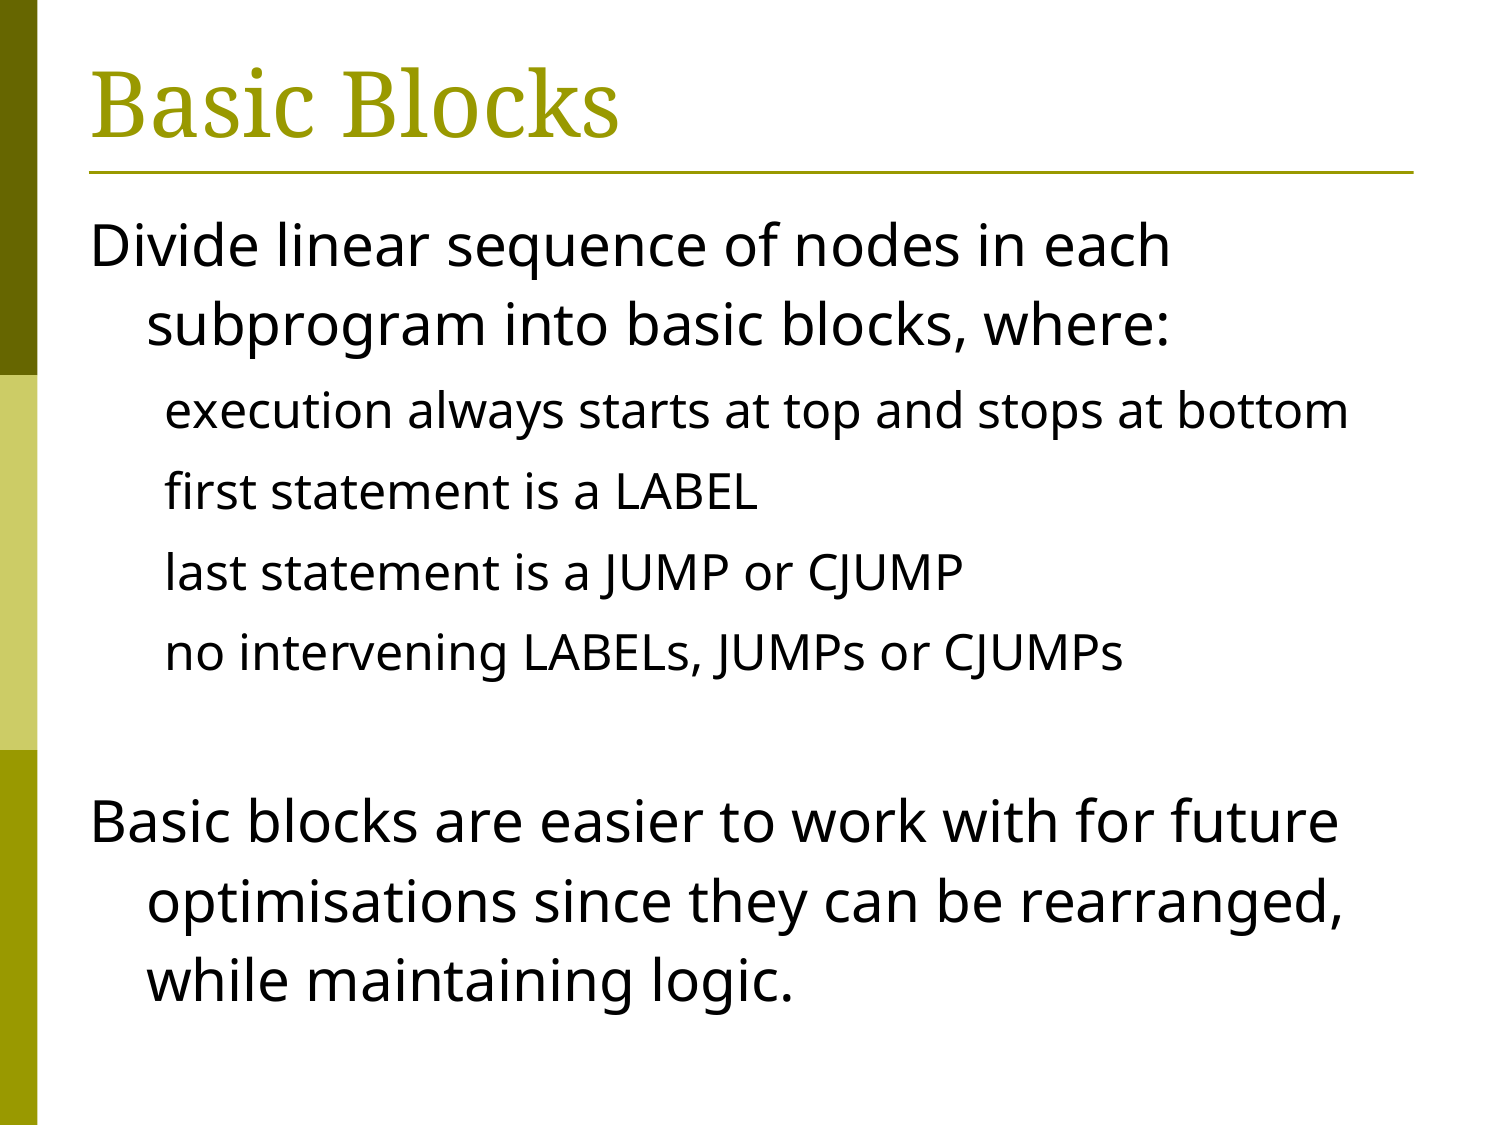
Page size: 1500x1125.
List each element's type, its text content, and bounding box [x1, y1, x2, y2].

title Basic Blocks [75, 45, 1426, 173]
list Divide linear sequence of nodes in each subprogram into basic blocks, where: execution always starts at top and stops at bottom first statement is a LABEL last statement is a JUMP or CJUMP no intervening LABELs, JUMPs or CJUMPs Basic blocks are easier to work with for future optimisations since they can be rearranged, while maintaining logic. [75, 196, 1426, 1006]
